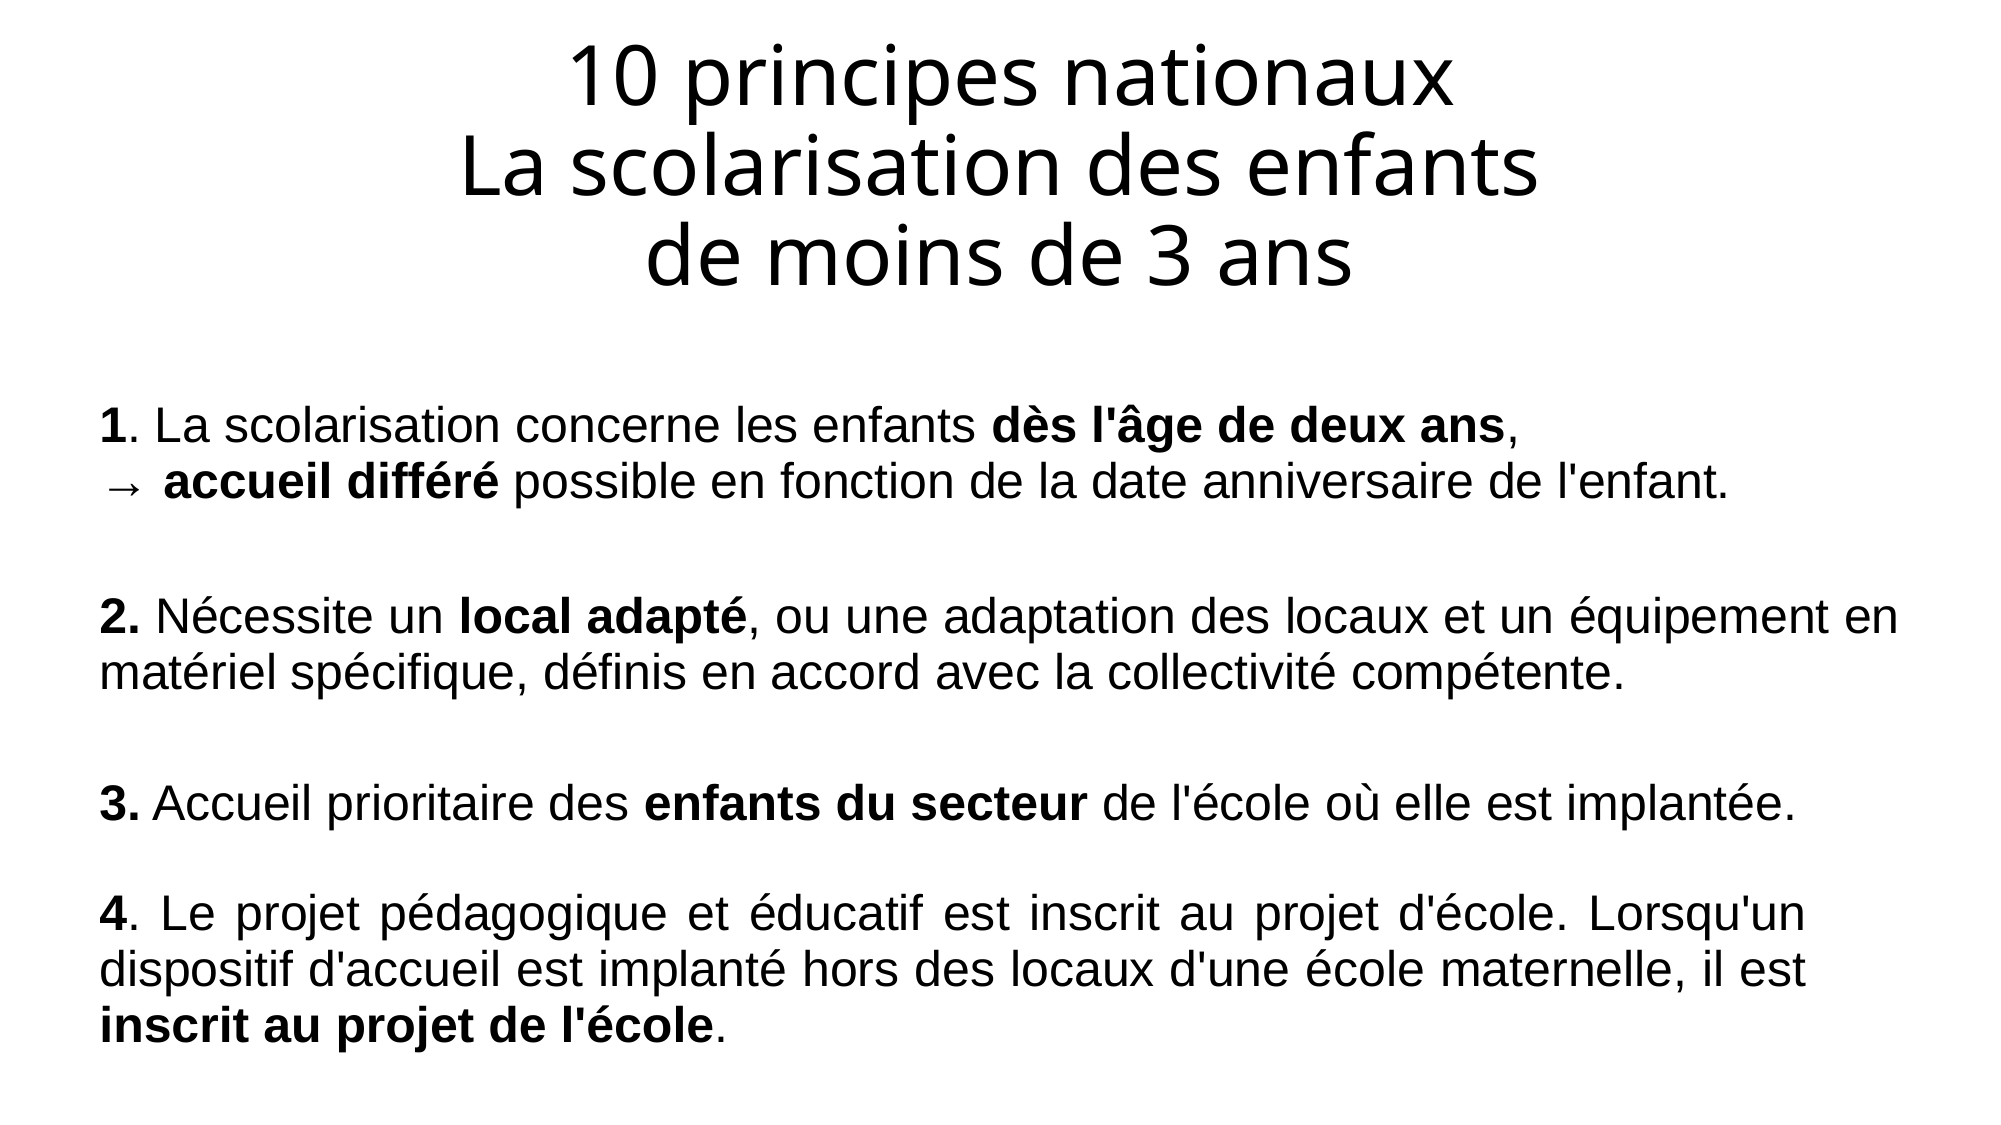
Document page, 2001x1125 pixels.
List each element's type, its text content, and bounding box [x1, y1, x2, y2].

text_box 3. Accueil prioritaire des enfants du secteur de l'école où elle est implantée. [84, 767, 1916, 840]
text_box 2. Nécessite un local adapté, ou une adaptation des locaux et un équipement en matériel spécifique, définis en accord avec la collectivité compétente. [84, 580, 1916, 709]
text_box 1. La scolarisation concerne les enfants dès l'âge de deux ans, → accueil différé possible en fonction de la date anniversaire de l'enfant. [84, 389, 1916, 520]
title 10 principes nationaux La scolarisation des enfants de moins de 3 ans [137, 23, 1863, 315]
text_box 4. Le projet pédagogique et éducatif est inscrit au projet d'école. Lorsqu'un dispositif d'accueil est implanté hors des locaux d'une école maternelle, il est inscrit au projet de l'école. [84, 877, 1916, 1063]
